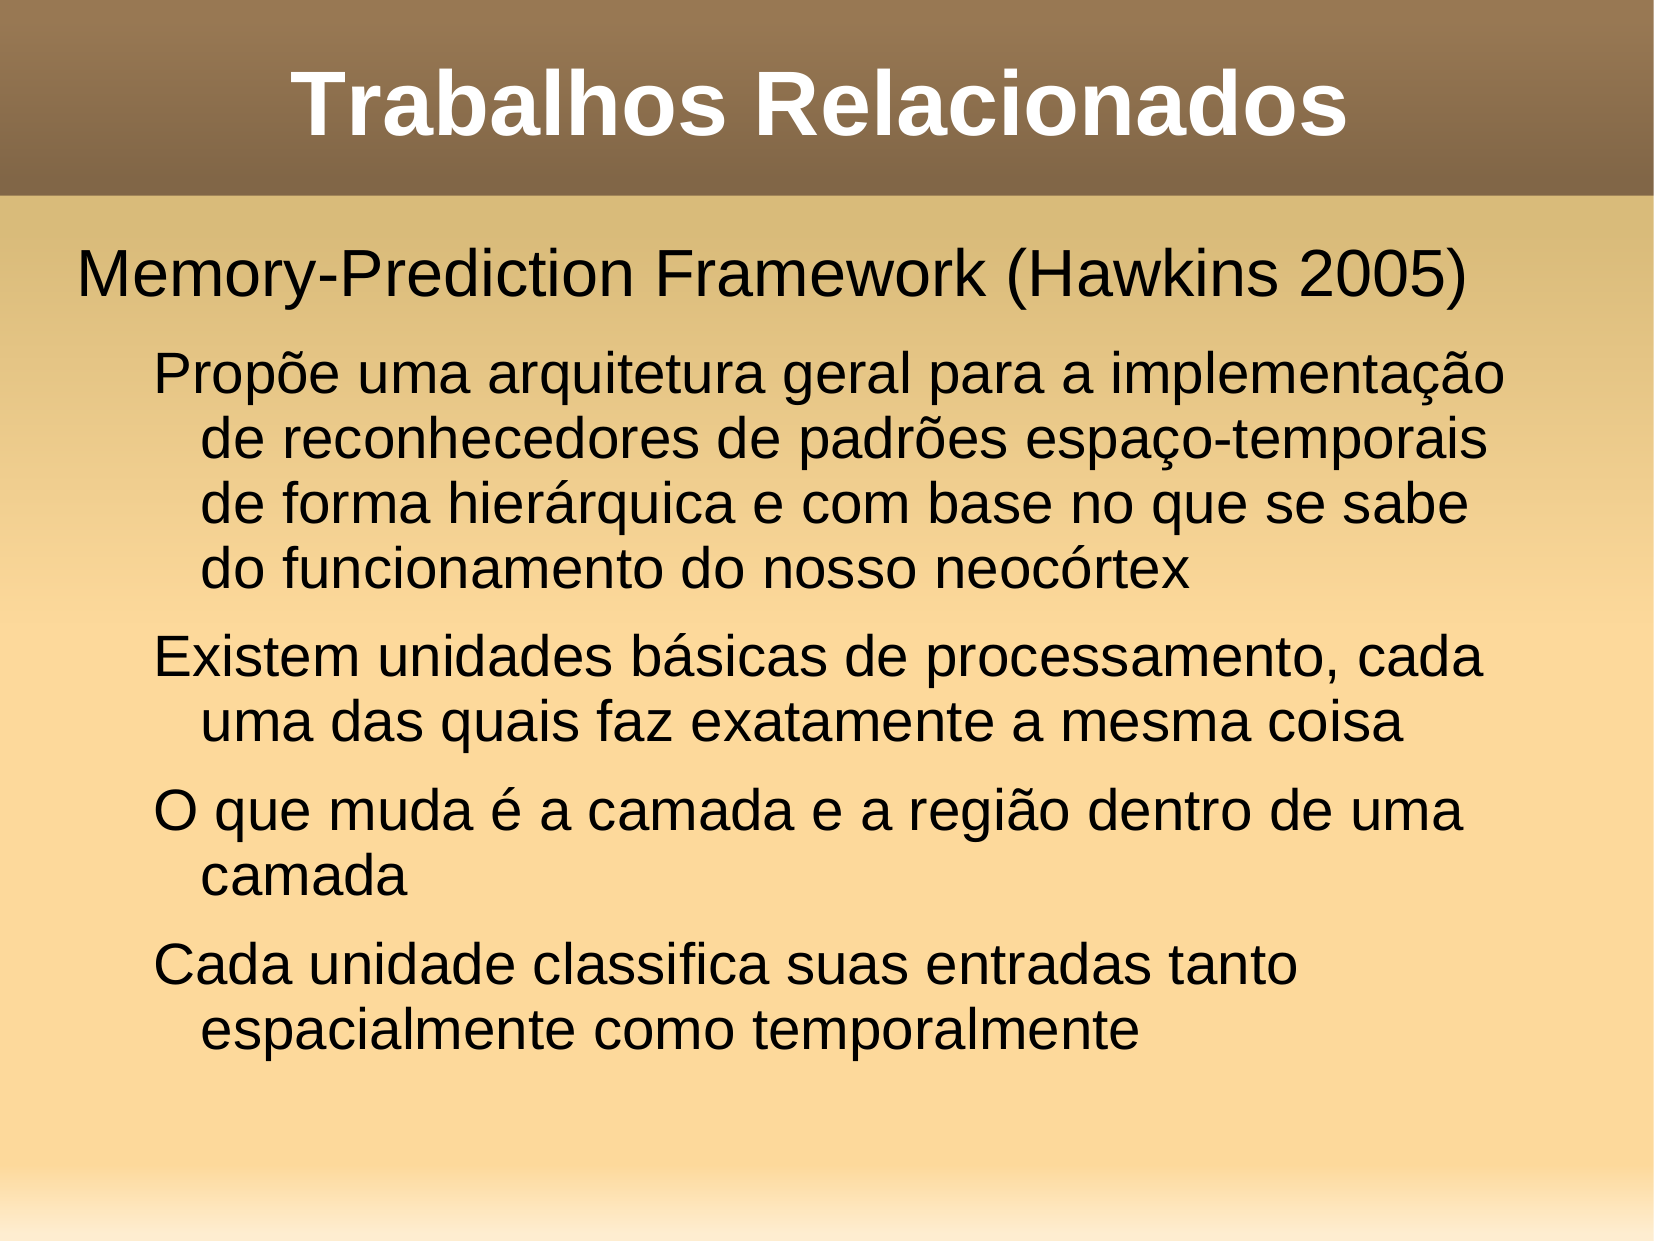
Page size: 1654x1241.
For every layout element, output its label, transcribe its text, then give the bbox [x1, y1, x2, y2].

list Memory-Prediction Framework (Hawkins 2005) Propõe uma arquitetura geral para a implementação de reconhecedores de padrões espaço-temporais de forma hierárquica e com base no que se sabe do funcionamento do nosso neocórtex Existem unidades básicas de processamento, cada uma das quais faz exatamente a mesma coisa O que muda é a camada e a região dentro de uma camada Cada unidade classifica suas entradas tanto espacialmente como temporalmente [59, 236, 1548, 1060]
picture [0, 0, 1654, 1241]
title Trabalhos Relacionados [76, 7, 1565, 200]
